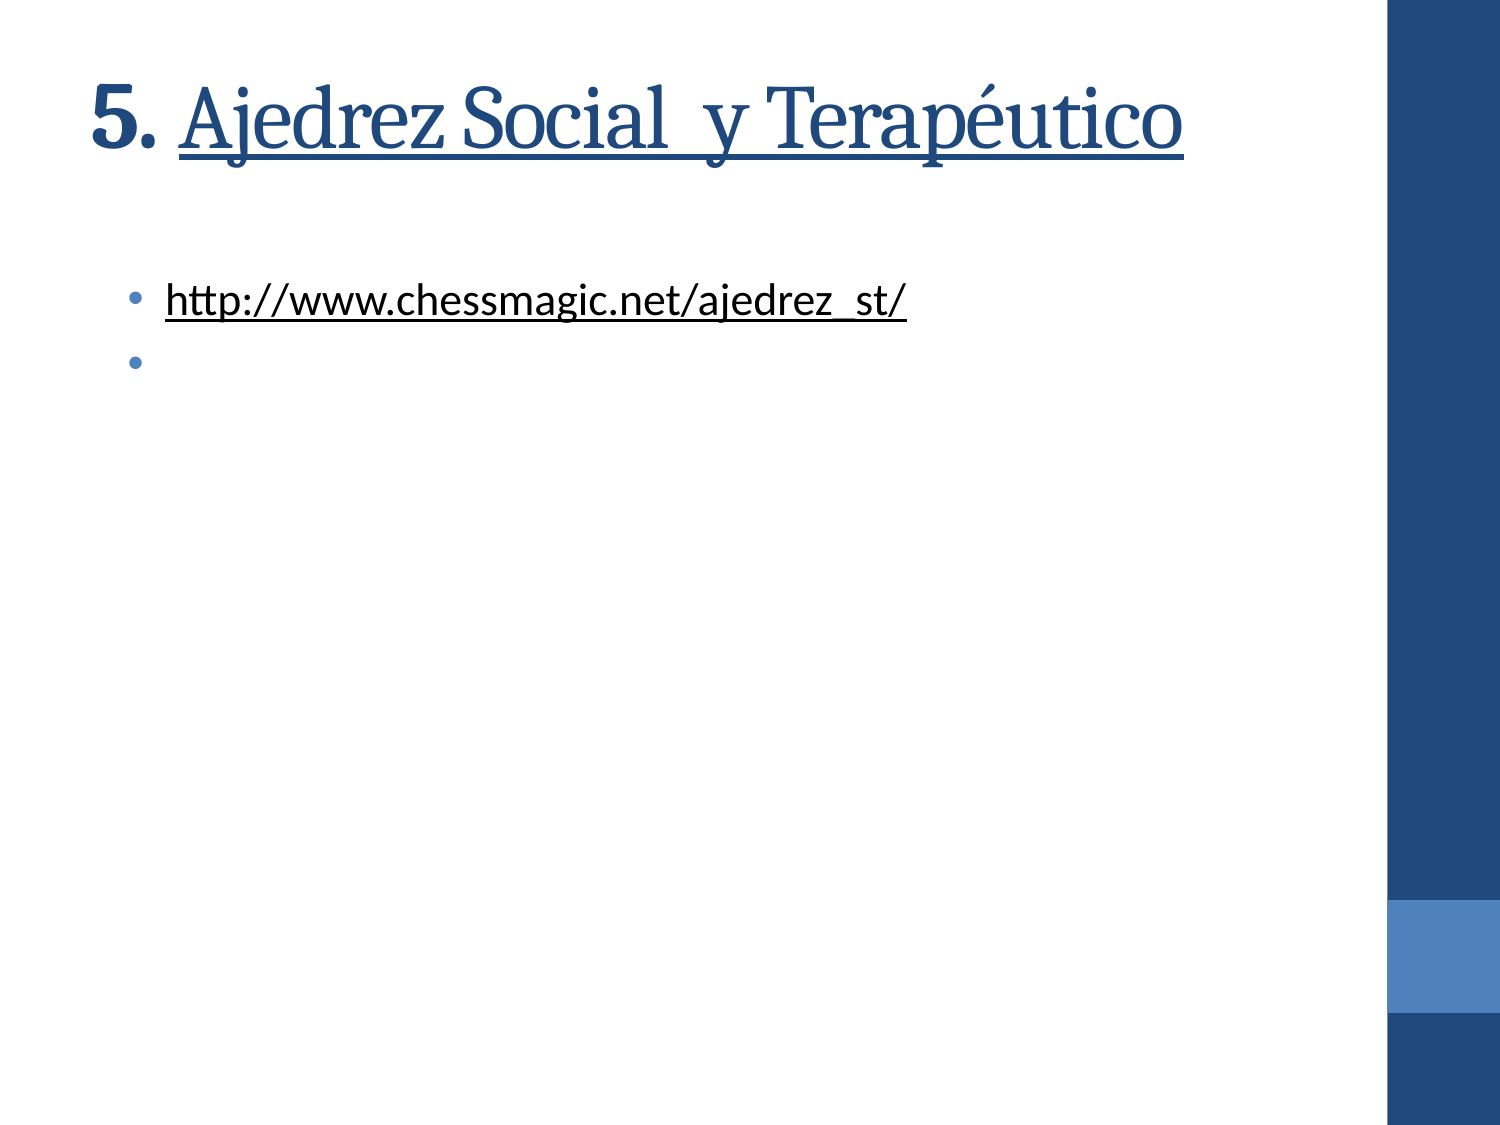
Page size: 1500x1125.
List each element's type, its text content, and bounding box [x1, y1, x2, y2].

list http://www.chessmagic.net/ajedrez_st/ [75, 262, 1326, 1051]
title 5. Ajedrez Social y Terapéutico [75, 45, 1326, 233]
